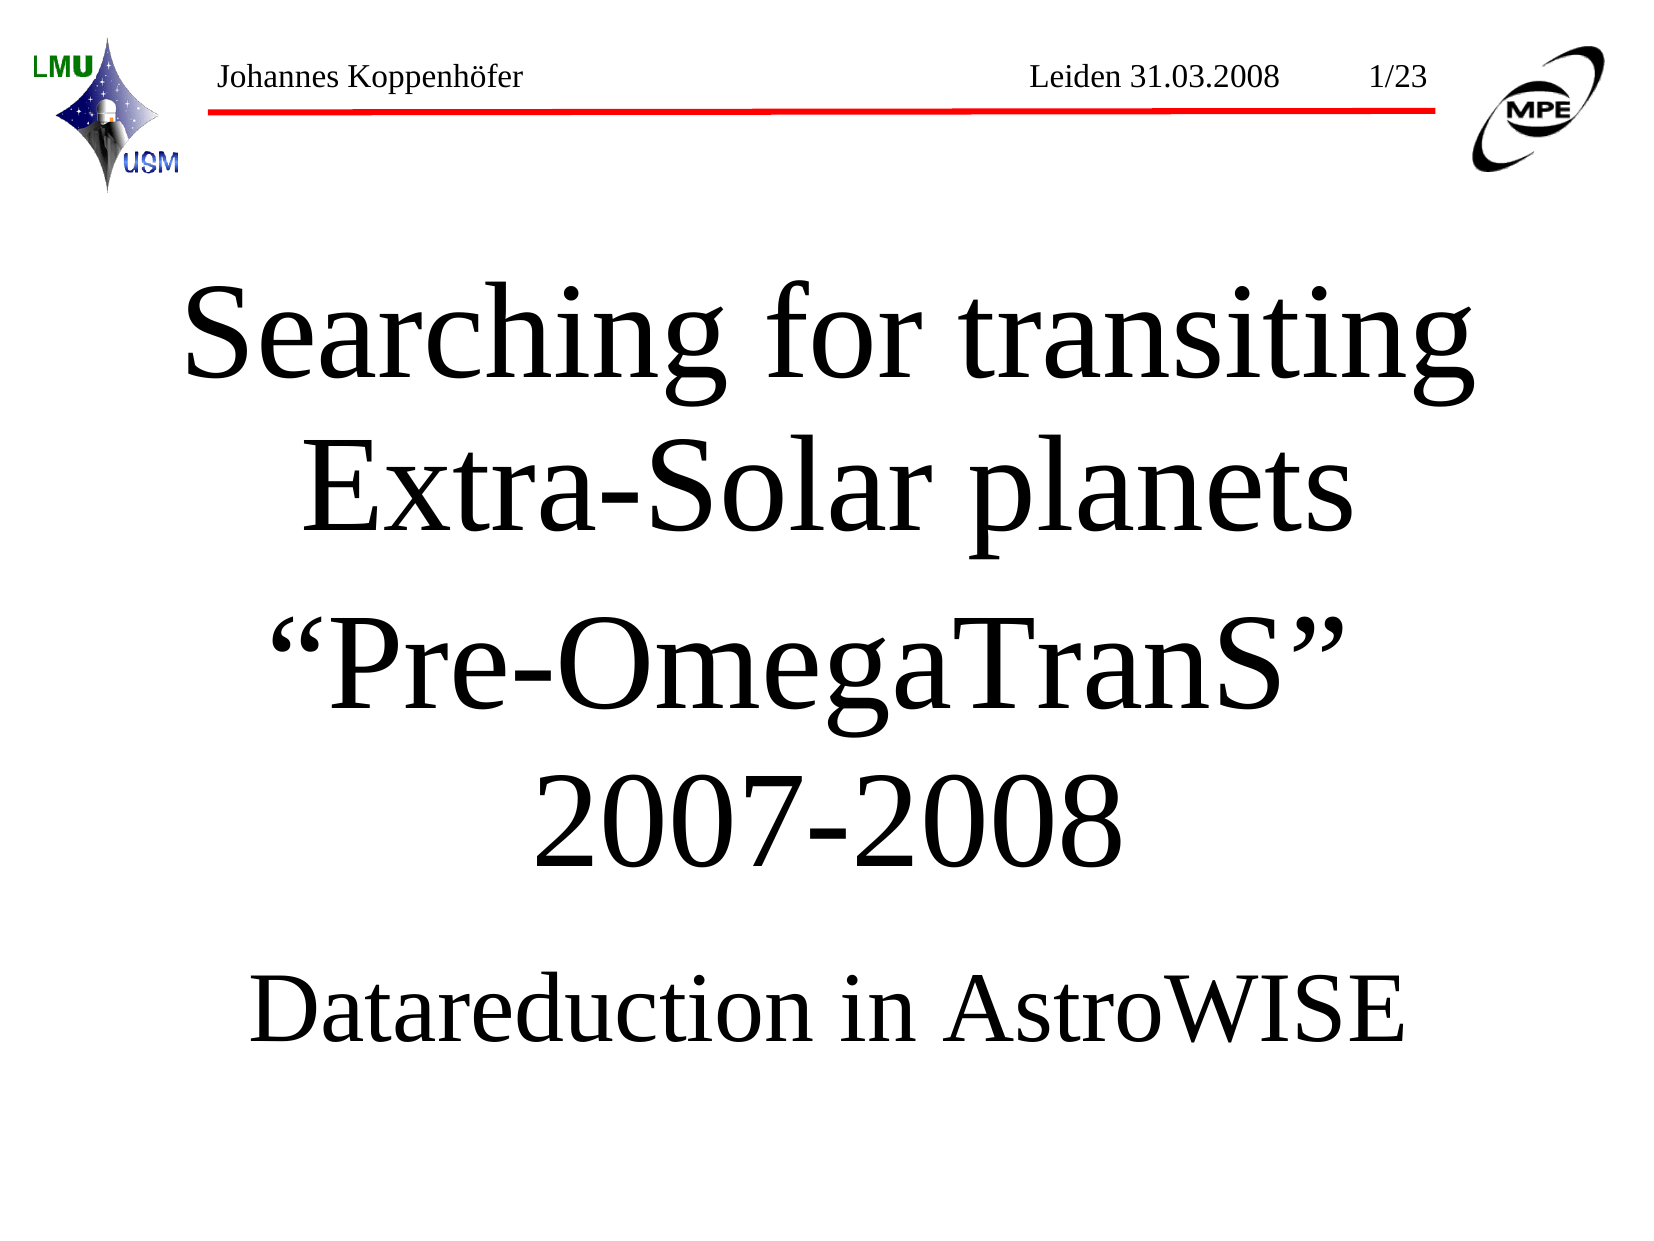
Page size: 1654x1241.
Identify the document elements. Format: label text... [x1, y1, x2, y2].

picture [1472, 46, 1605, 172]
text_box Johannes Koppenhöfer [217, 57, 525, 95]
text_box 1/23 [1368, 57, 1434, 95]
picture [32, 35, 182, 194]
text_box Leiden 31.03.2008 [1029, 57, 1342, 95]
text_box Searching for transiting Extra-Solar planets “Pre-OmegaTranS” 2007-2008 Datareduction in AstroWISE [179, 255, 1479, 1063]
